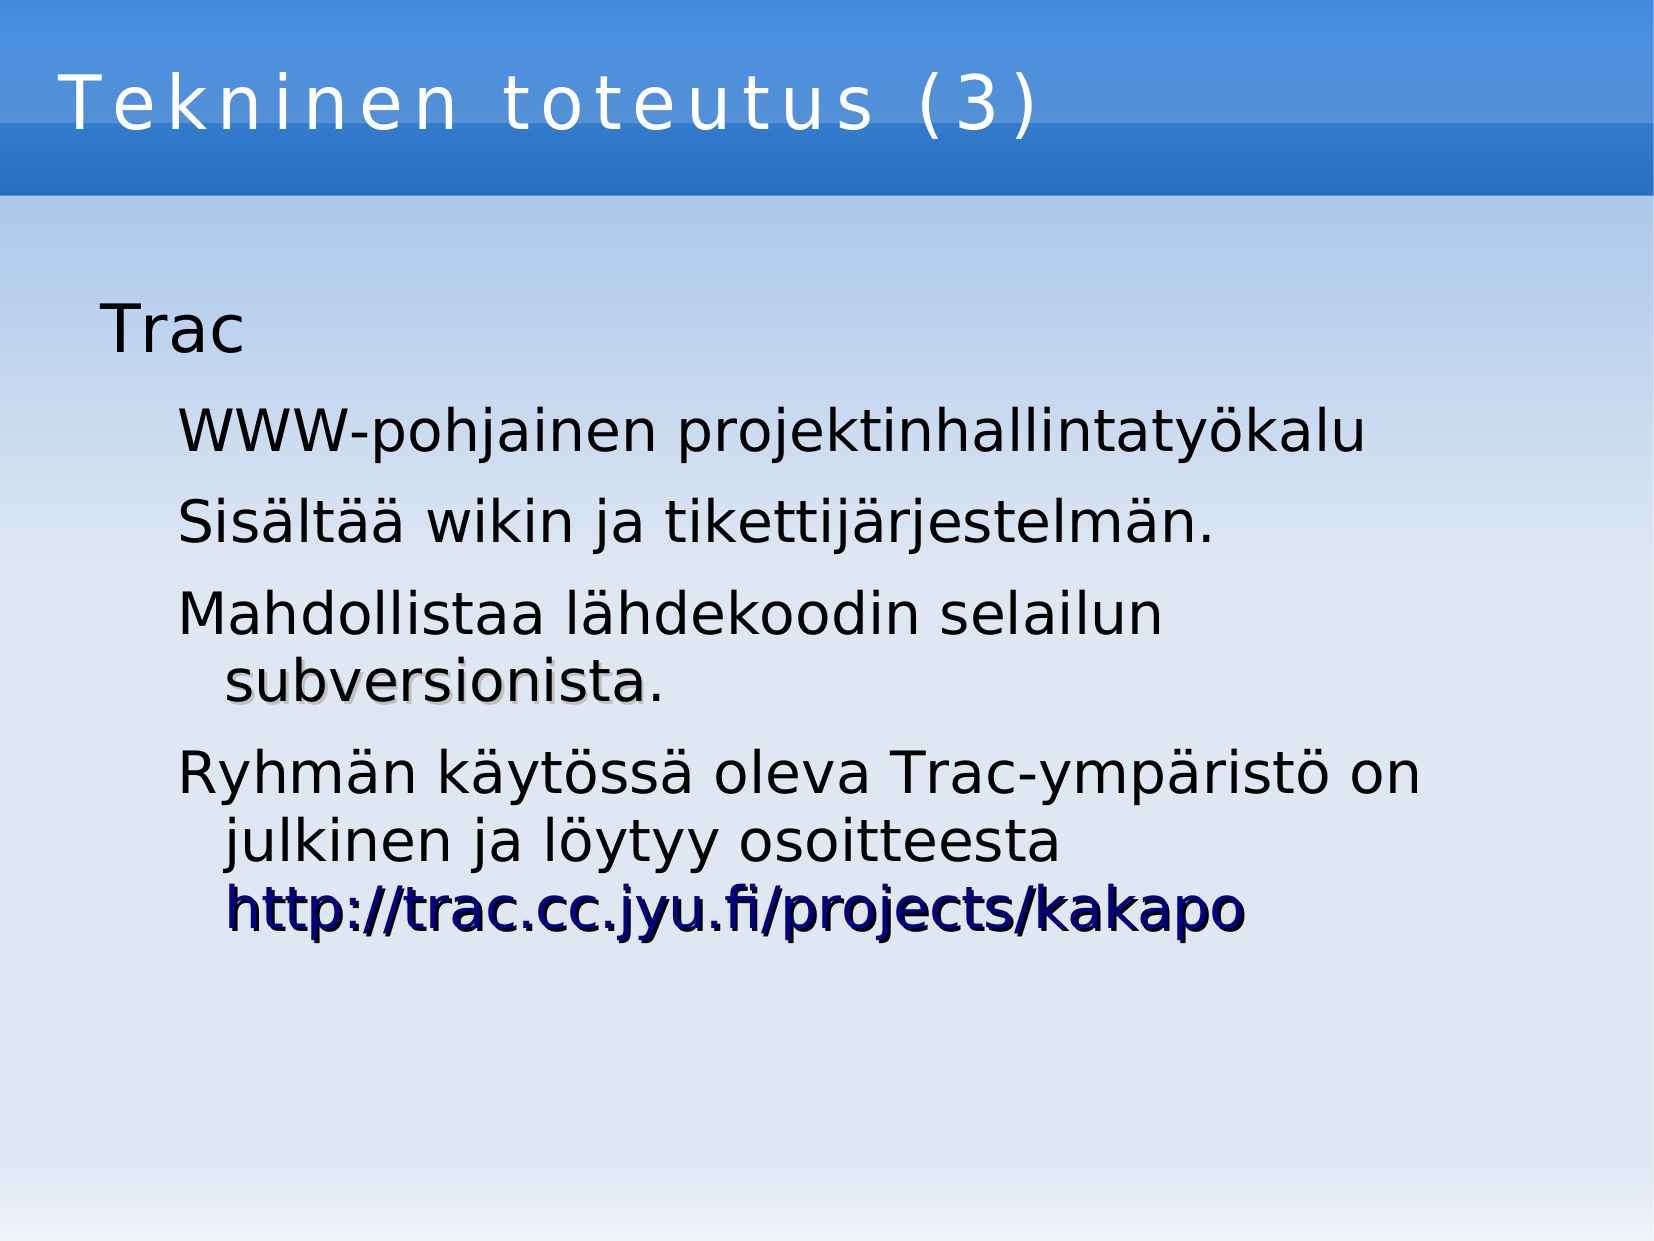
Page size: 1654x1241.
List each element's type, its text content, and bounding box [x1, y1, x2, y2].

picture [0, 0, 1654, 1241]
list Trac WWW-pohjainen projektinhallintatyökalu Sisältää wikin ja tikettijärjestelmän. Mahdollistaa lähdekoodin selailun subversionista. Ryhmän käytössä oleva Trac-ympäristö on julkinen ja löytyy osoitteesta http://trac.cc.jyu.fi/projects/kakapo [82, 290, 1571, 1094]
title Tekninen toteutus (3) [59, 36, 1270, 171]
